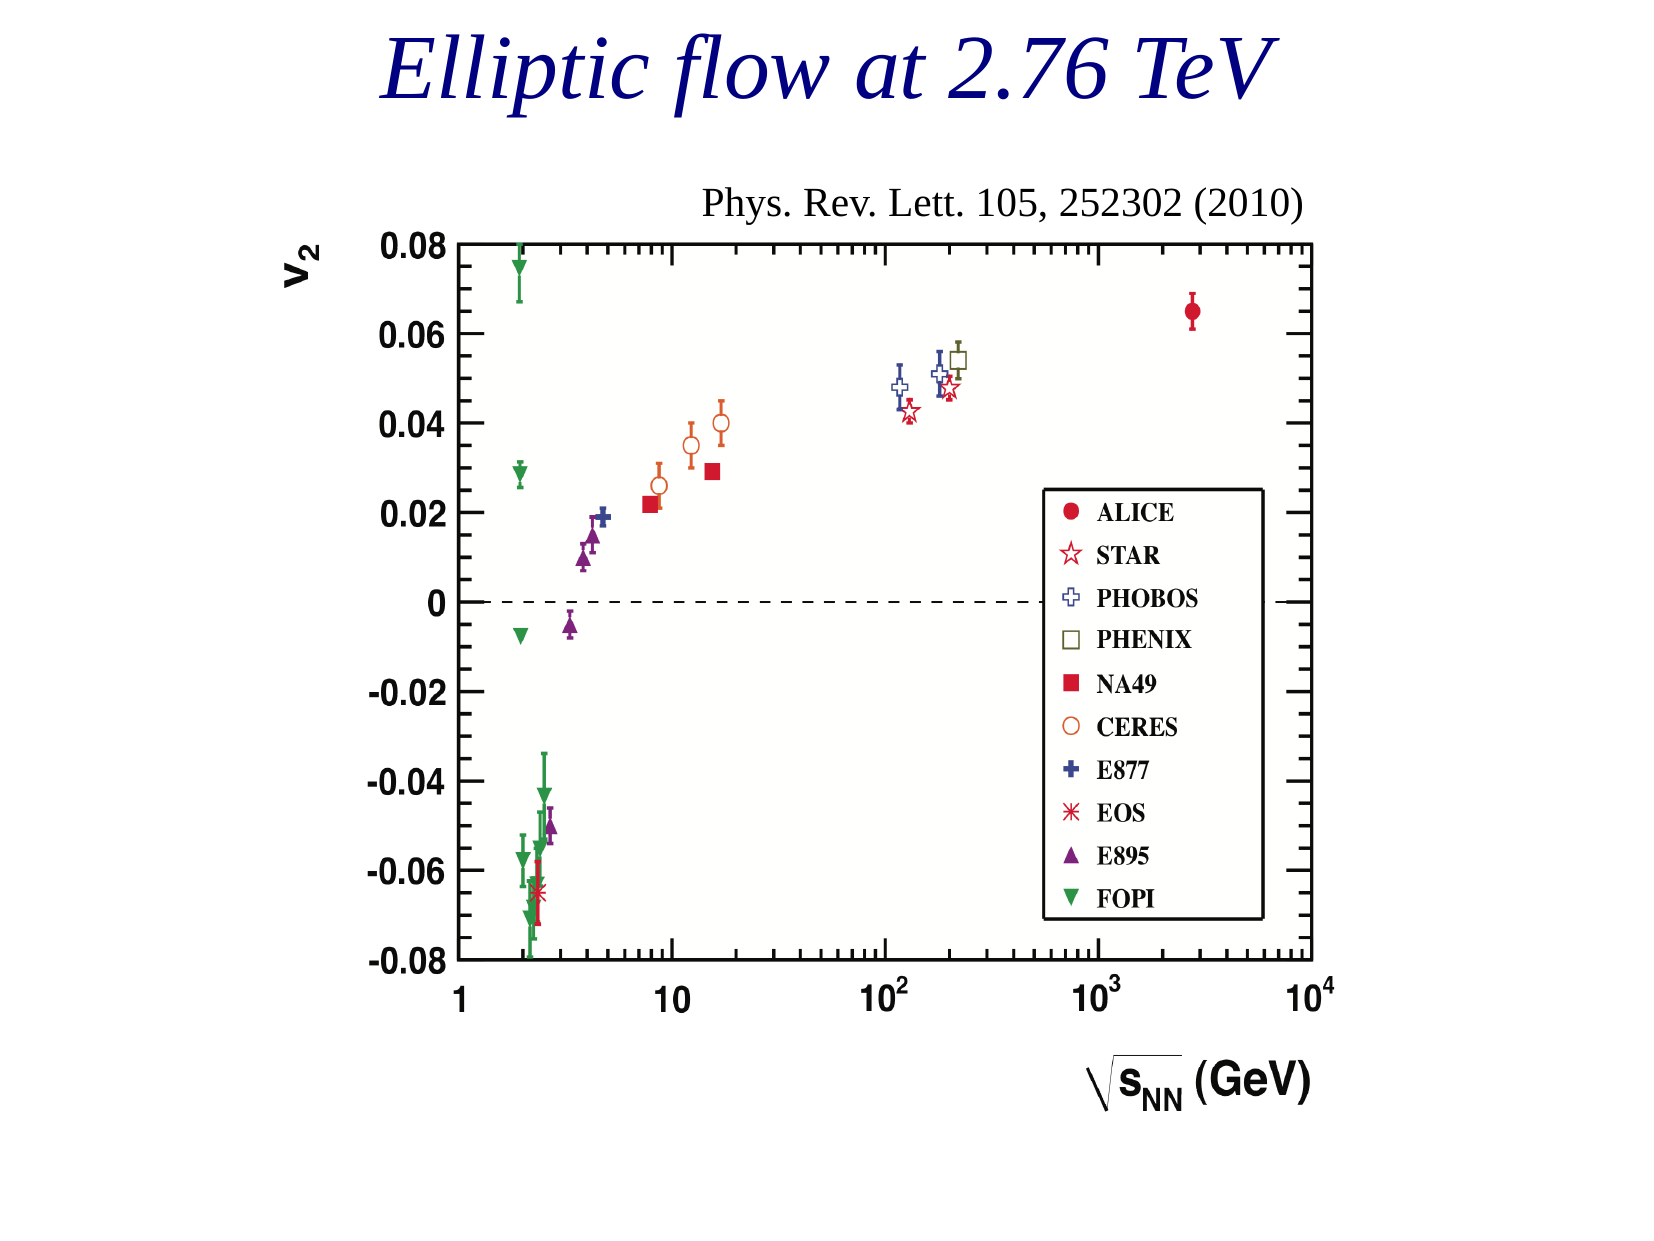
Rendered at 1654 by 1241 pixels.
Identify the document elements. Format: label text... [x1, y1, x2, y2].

text_box Phys. Rev. Lett. 105, 252302 (2010) [686, 167, 1325, 236]
text_box Elliptic flow at 2.76 TeV [0, 0, 1653, 172]
picture [270, 225, 1336, 1126]
